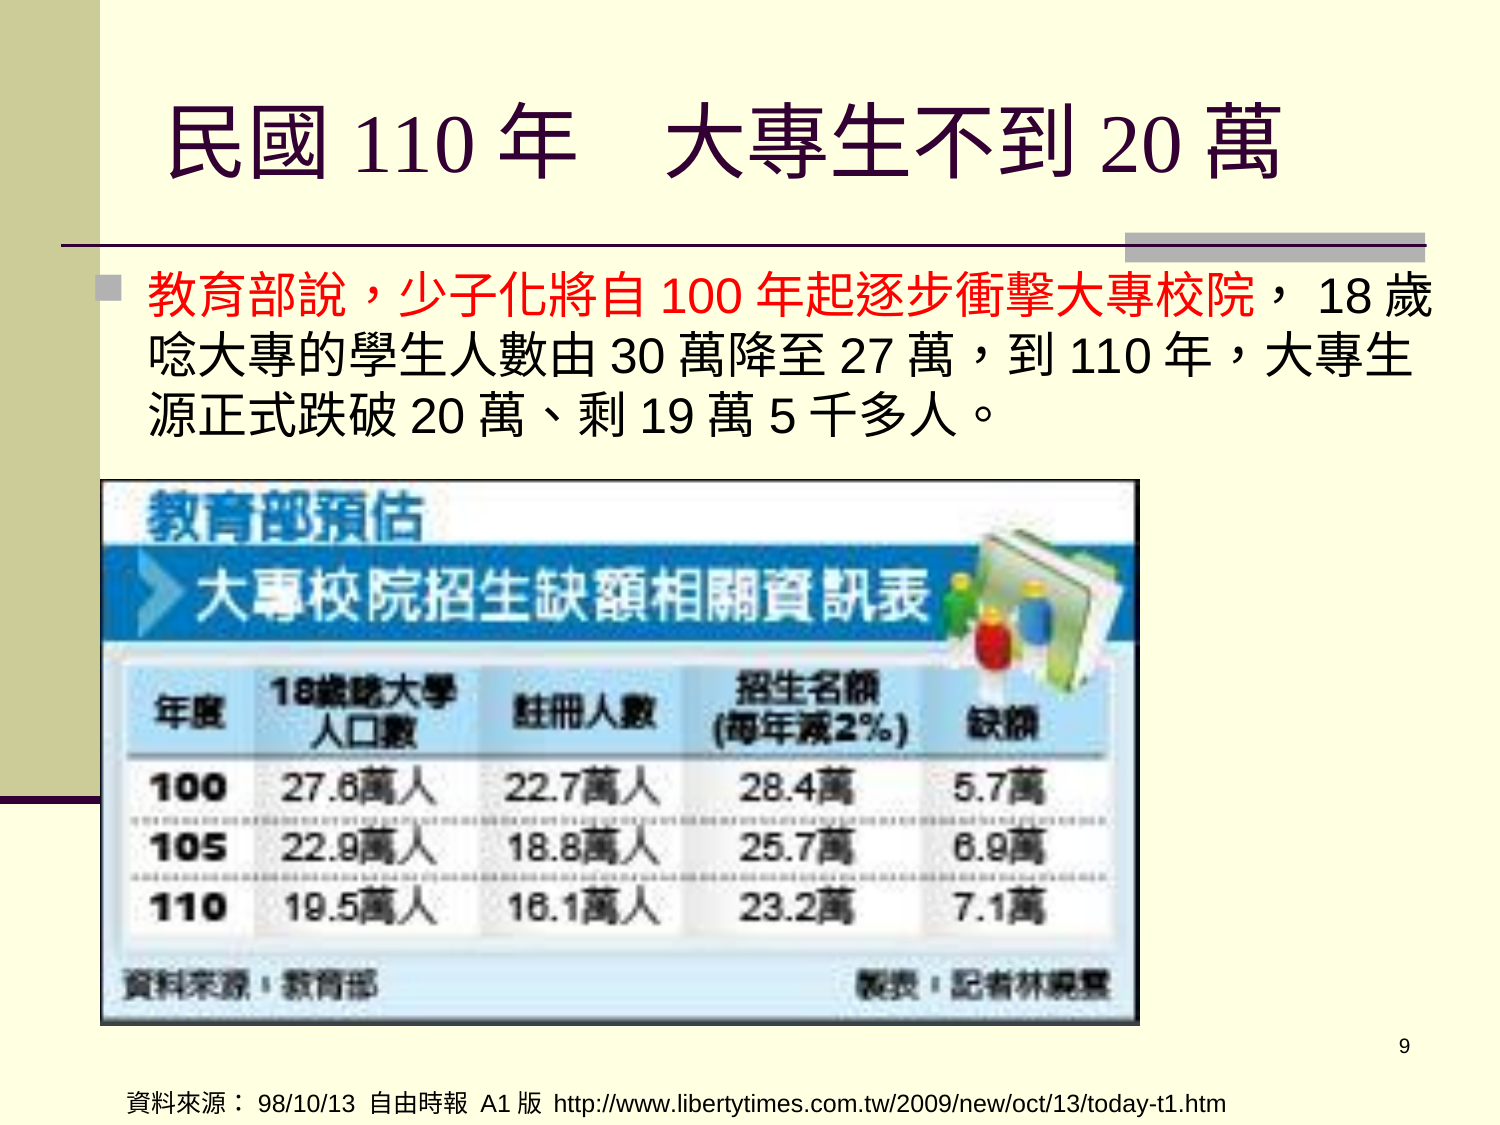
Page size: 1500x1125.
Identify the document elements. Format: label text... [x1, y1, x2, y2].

list 教育部說，少子化將自100年起逐步衝擊大專校院，18歲唸大專的學生人數由30萬降至27萬，到110年，大專生源正式跌破20萬、剩19萬5千多人。 [76, 256, 1459, 1000]
text_box 資料來源：98/10/13 自由時報 A1版 http://www.libertytimes.com.tw/2009/new/oct/13/today-t1.htm [112, 1079, 1353, 1125]
title 民國110年 大專生不到20萬 [150, 45, 1426, 234]
picture [100, 479, 1140, 1026]
